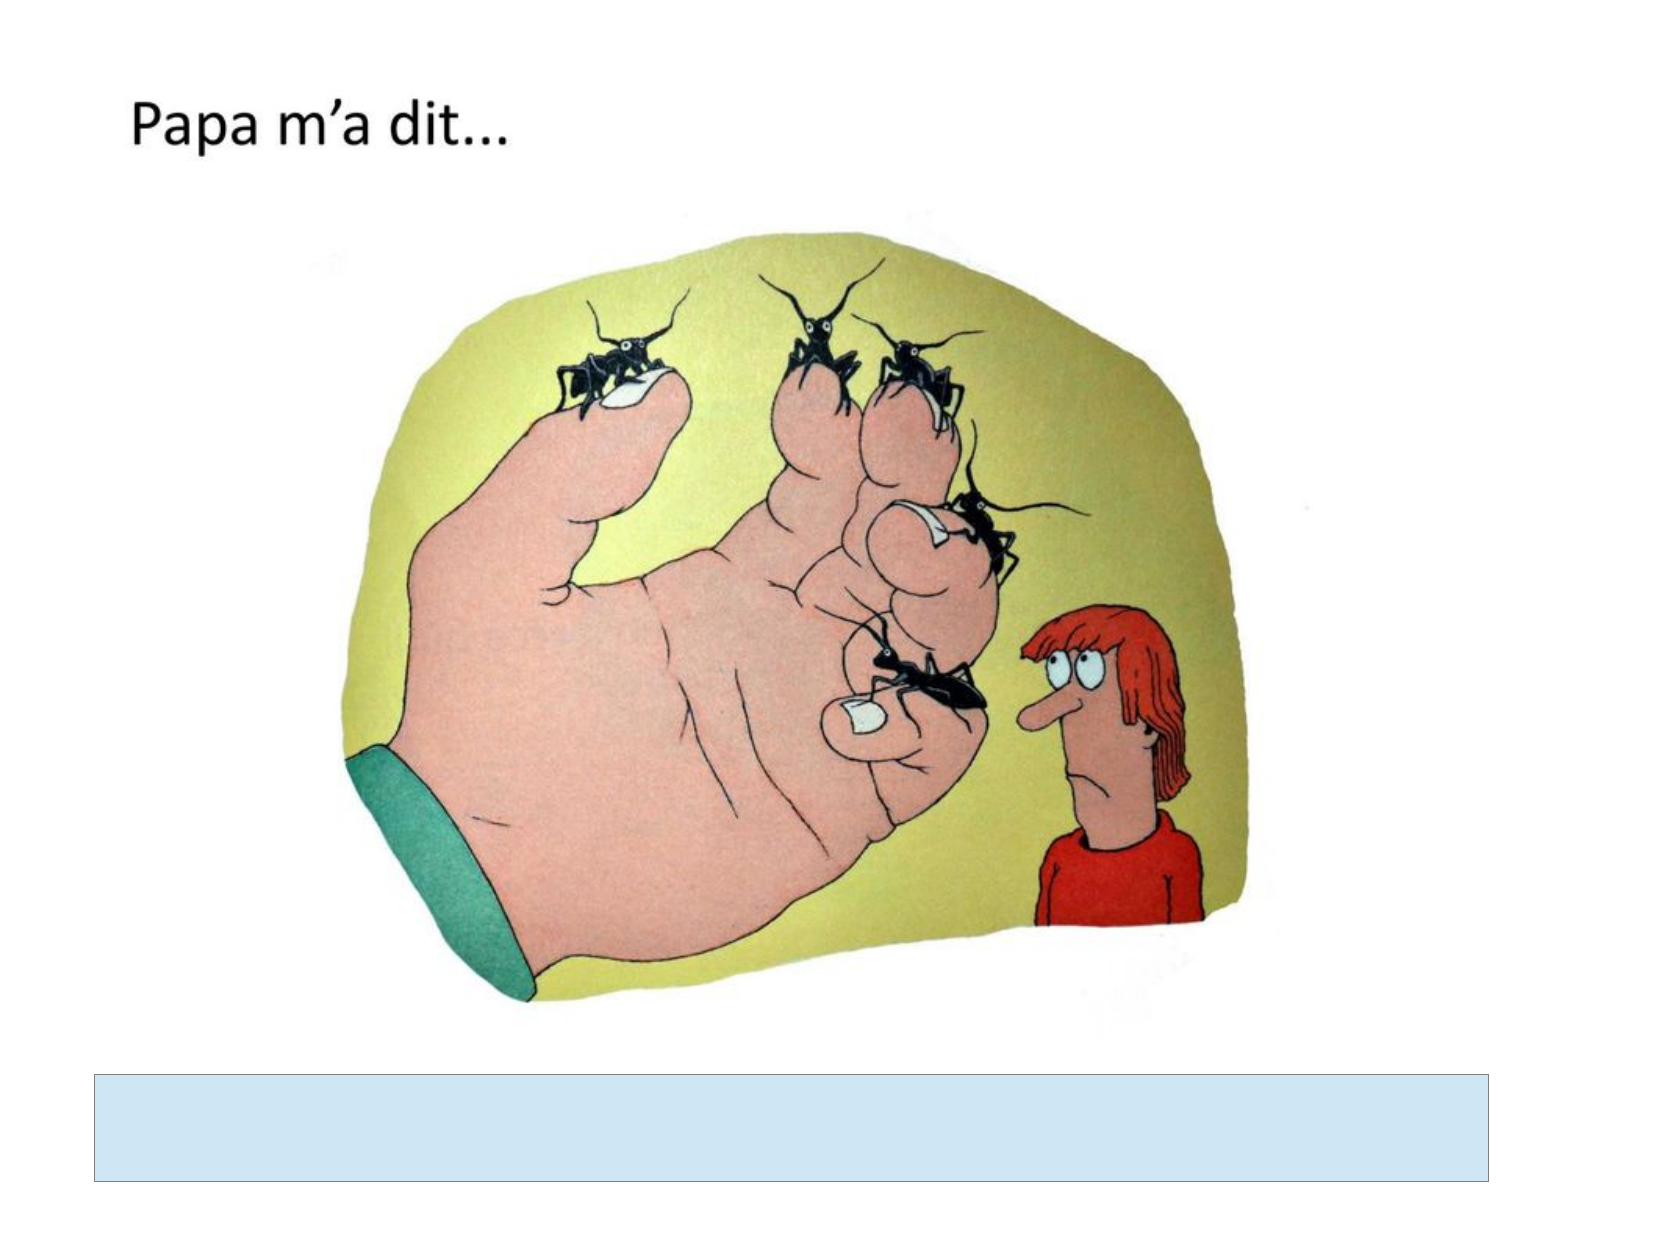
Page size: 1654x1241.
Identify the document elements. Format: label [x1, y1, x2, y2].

picture [38, 24, 1639, 1225]
text_box [94, 1074, 1489, 1182]
